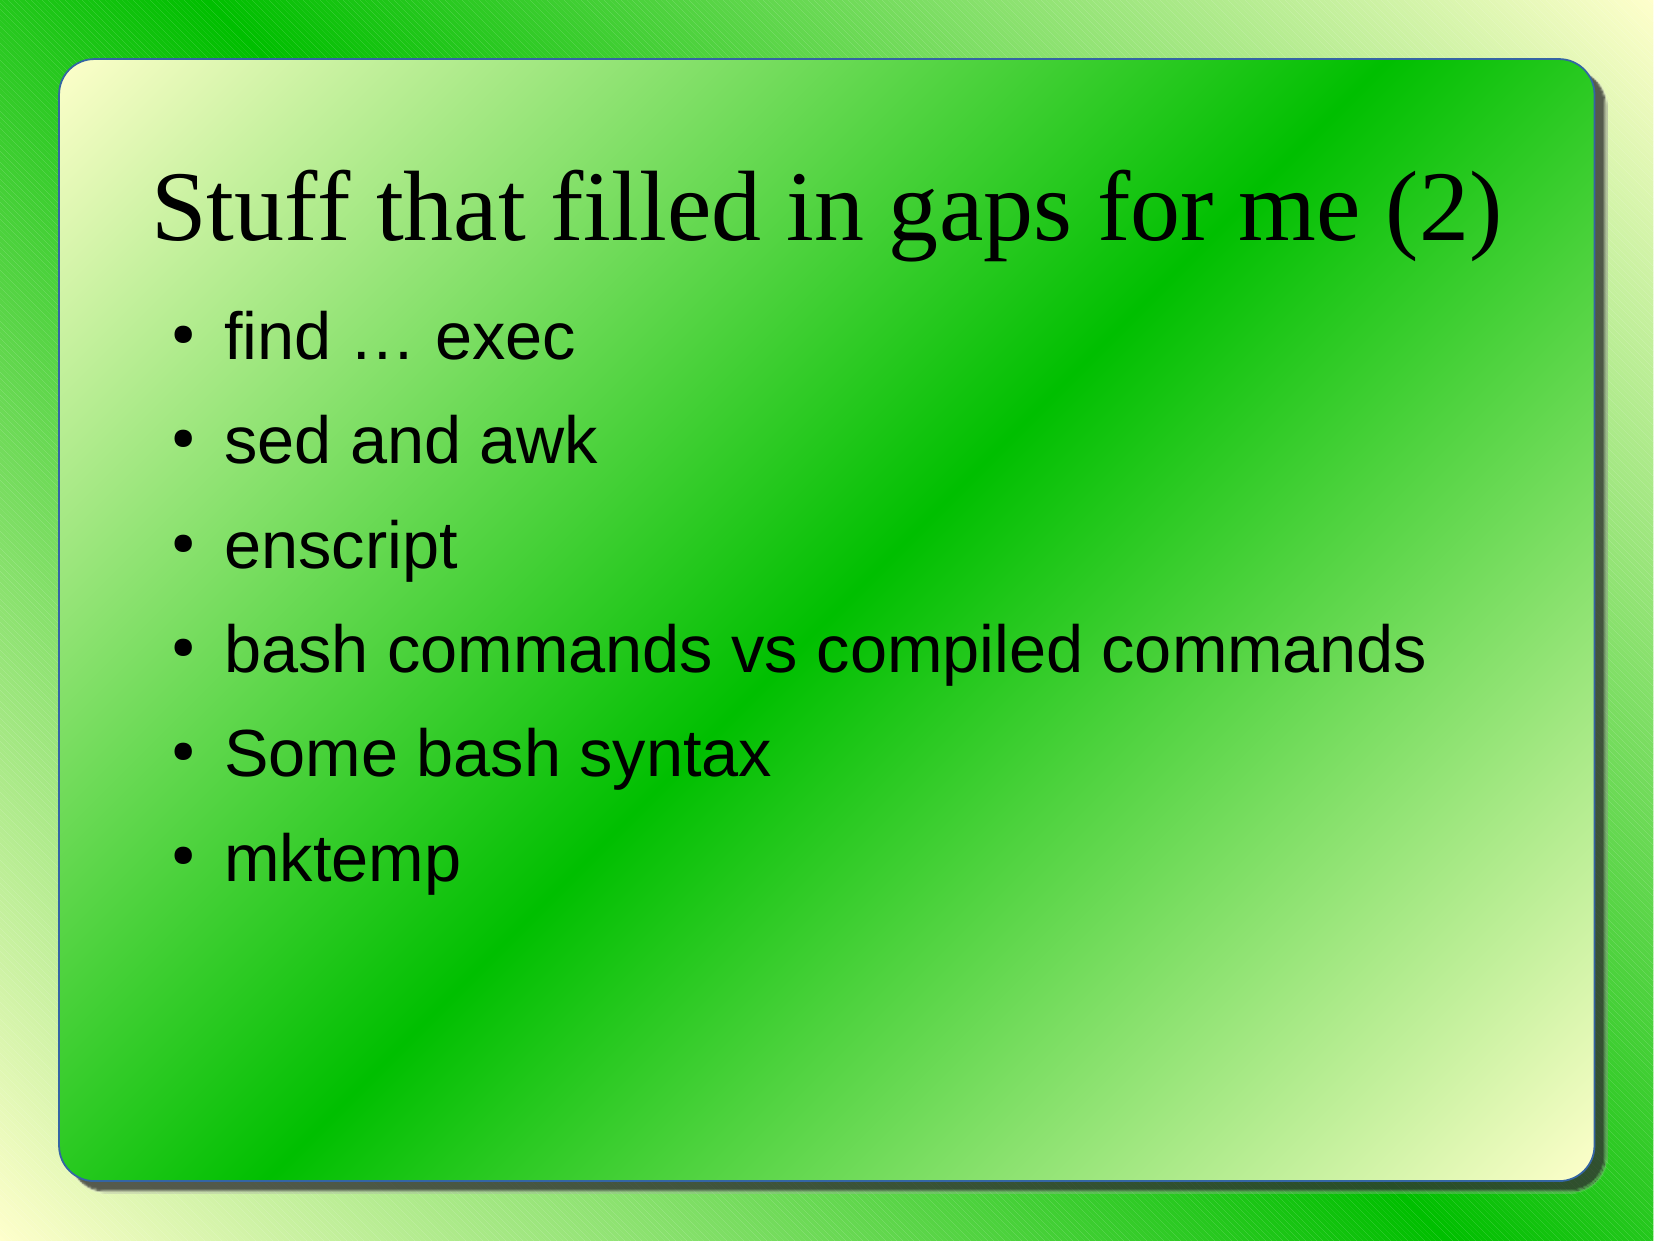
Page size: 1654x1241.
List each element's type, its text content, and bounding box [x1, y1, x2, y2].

list find … exec sed and awk enscript bash commands vs compiled commands Some bash syntax mktemp [82, 299, 1571, 1022]
title Stuff that filled in gaps for me (2) [121, 102, 1534, 299]
